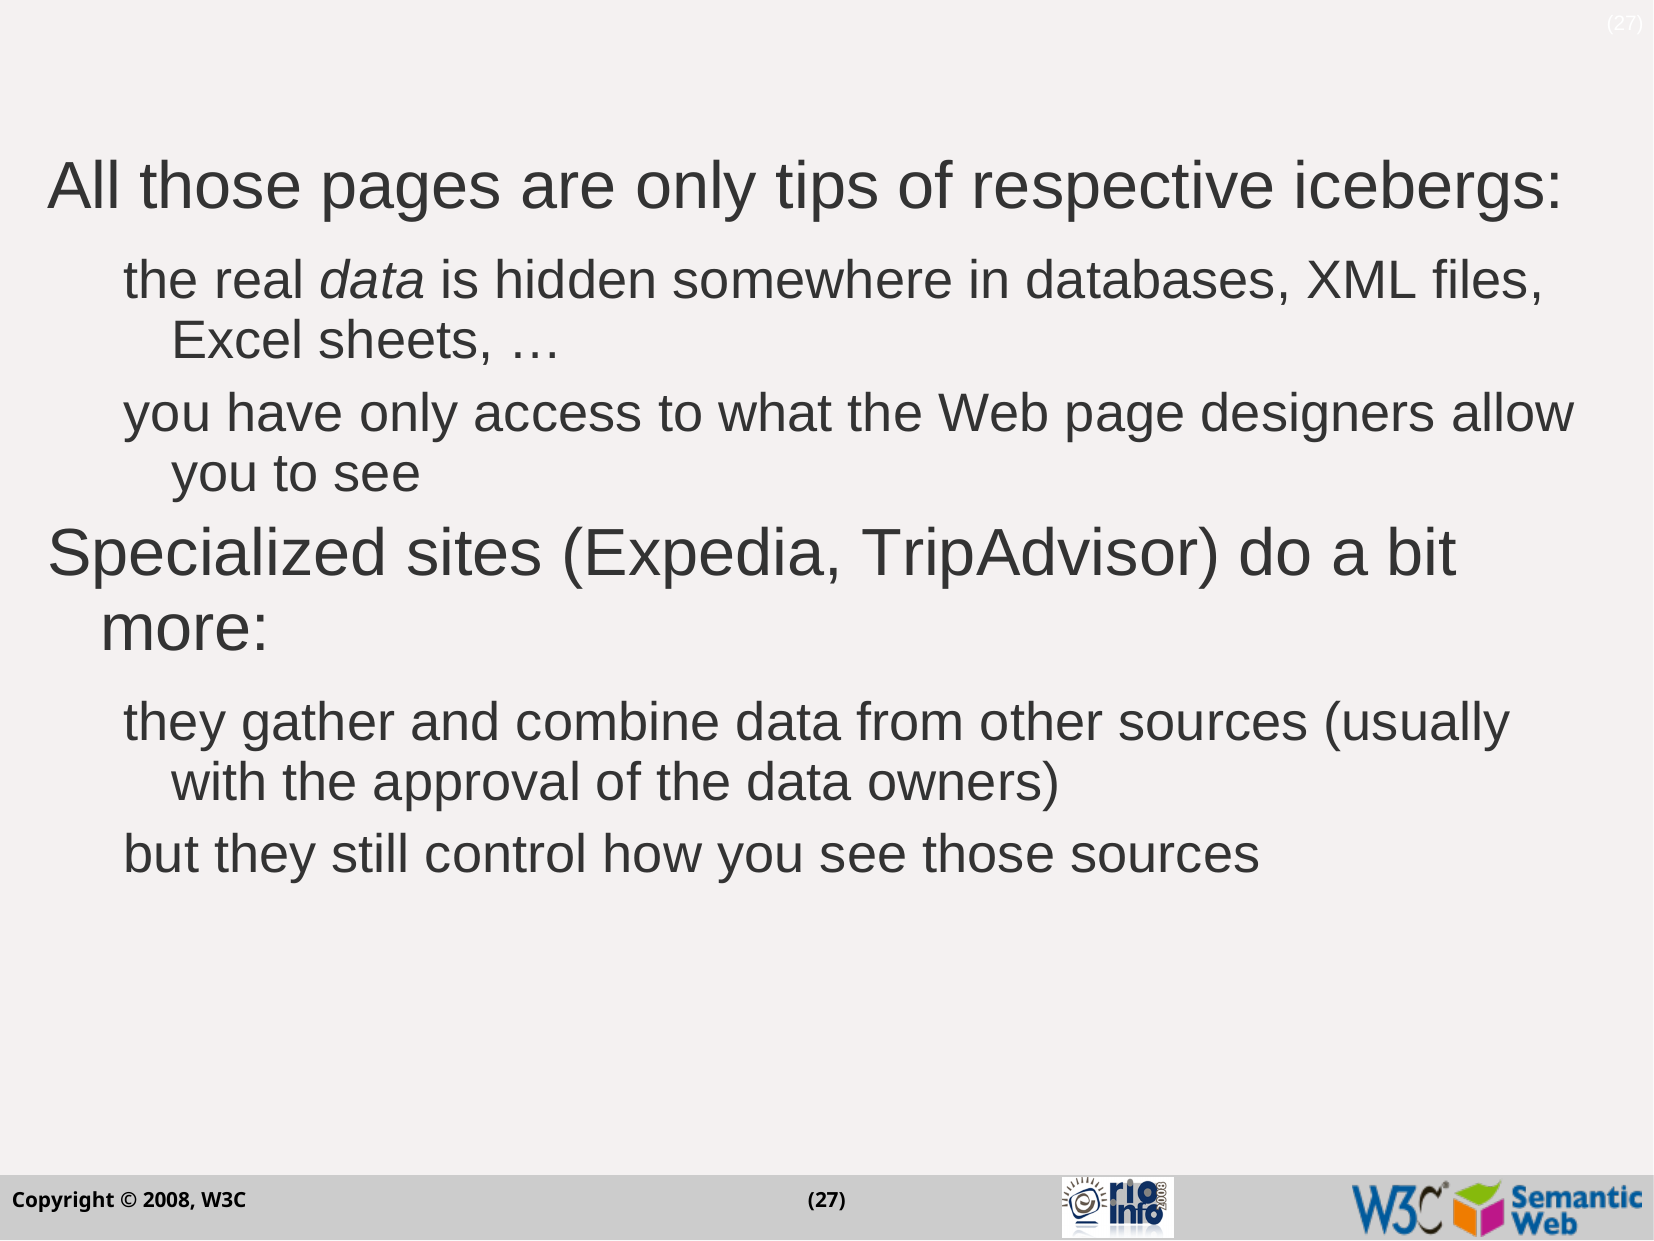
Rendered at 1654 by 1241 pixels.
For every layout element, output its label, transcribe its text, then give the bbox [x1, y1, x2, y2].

picture [1352, 1178, 1642, 1237]
list All those pages are only tips of respective icebergs: the real data is hidden somewhere in databases, XML files, Excel sheets, … you have only access to what the Web page designers allow you to see Specialized sites (Expedia, TripAdvisor) do a bit more: they gather and combine data from other sources (usually with the approval of the data owners) but they still control how you see those sources [29, 147, 1624, 1134]
picture [1062, 1177, 1174, 1238]
